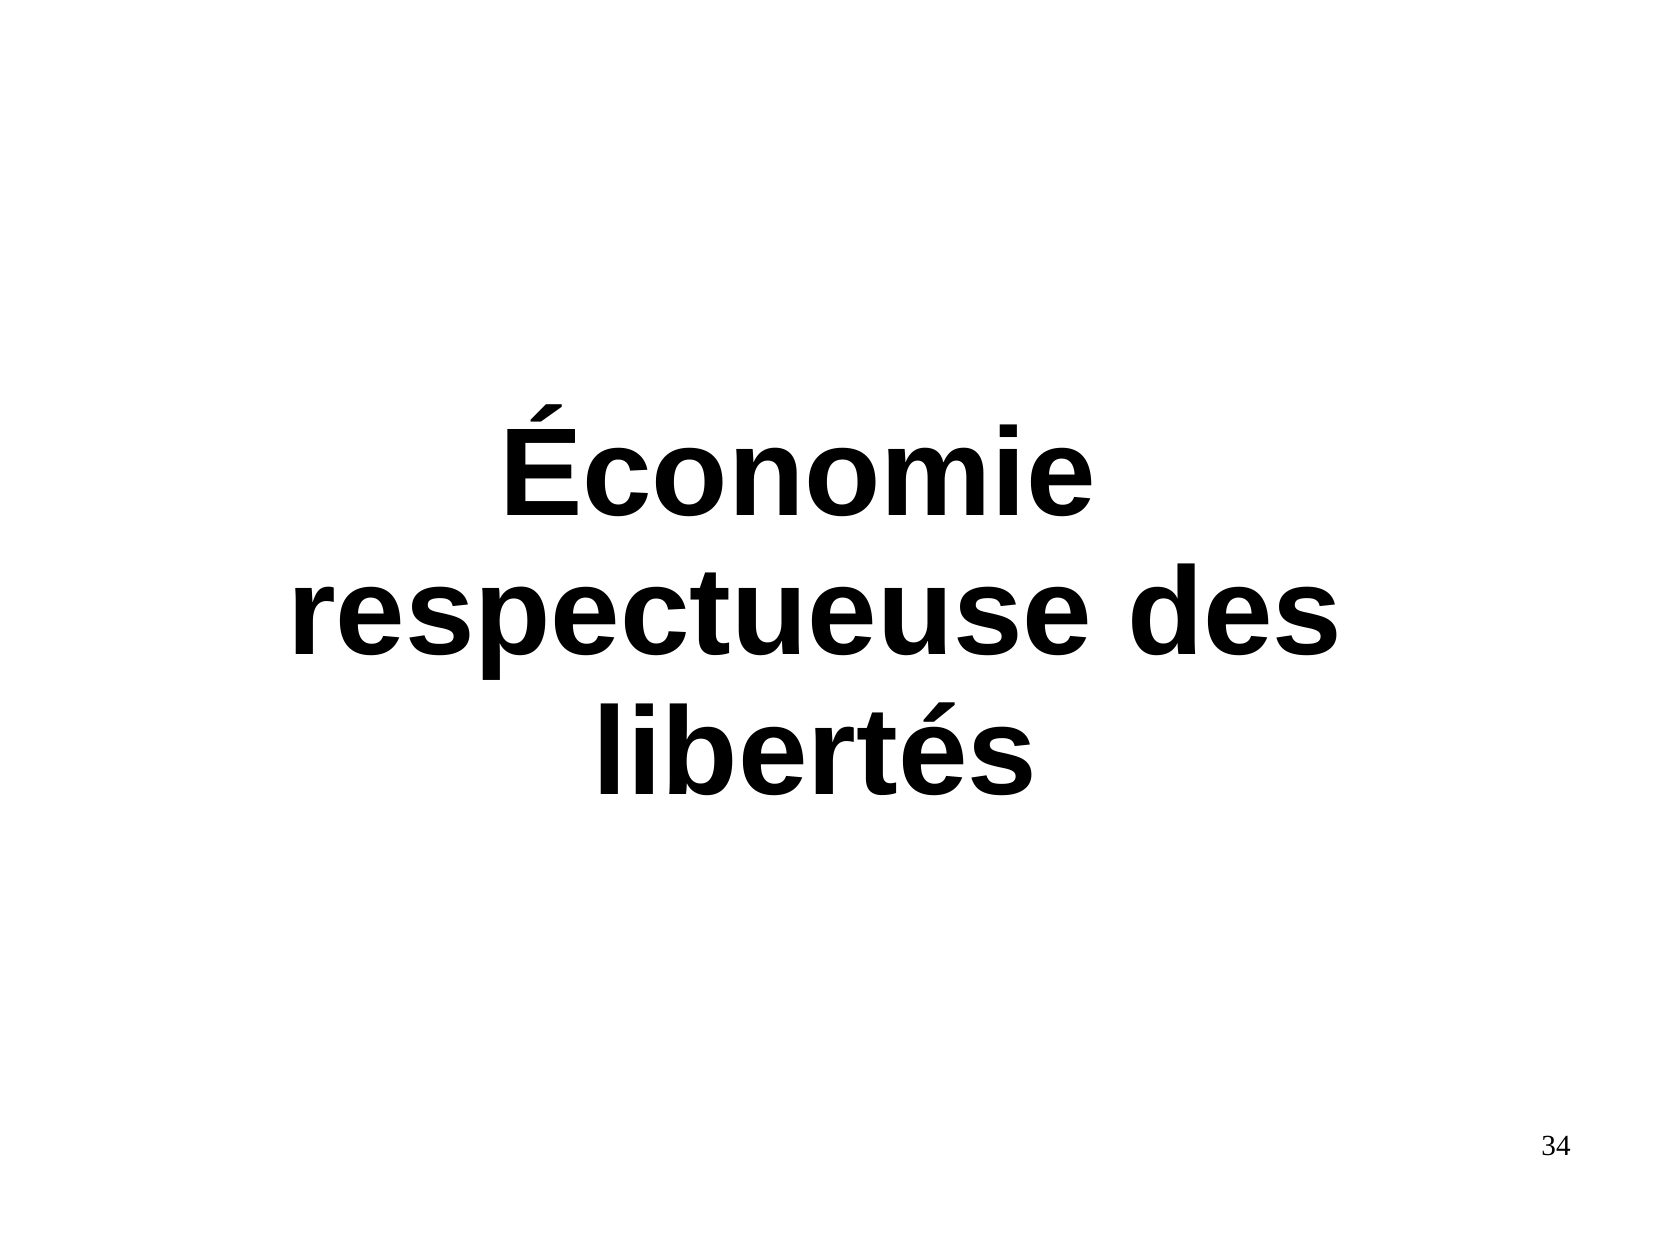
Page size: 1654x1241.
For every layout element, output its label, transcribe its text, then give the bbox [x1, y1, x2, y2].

title Économie respectueuse des libertés [70, 401, 1560, 822]
